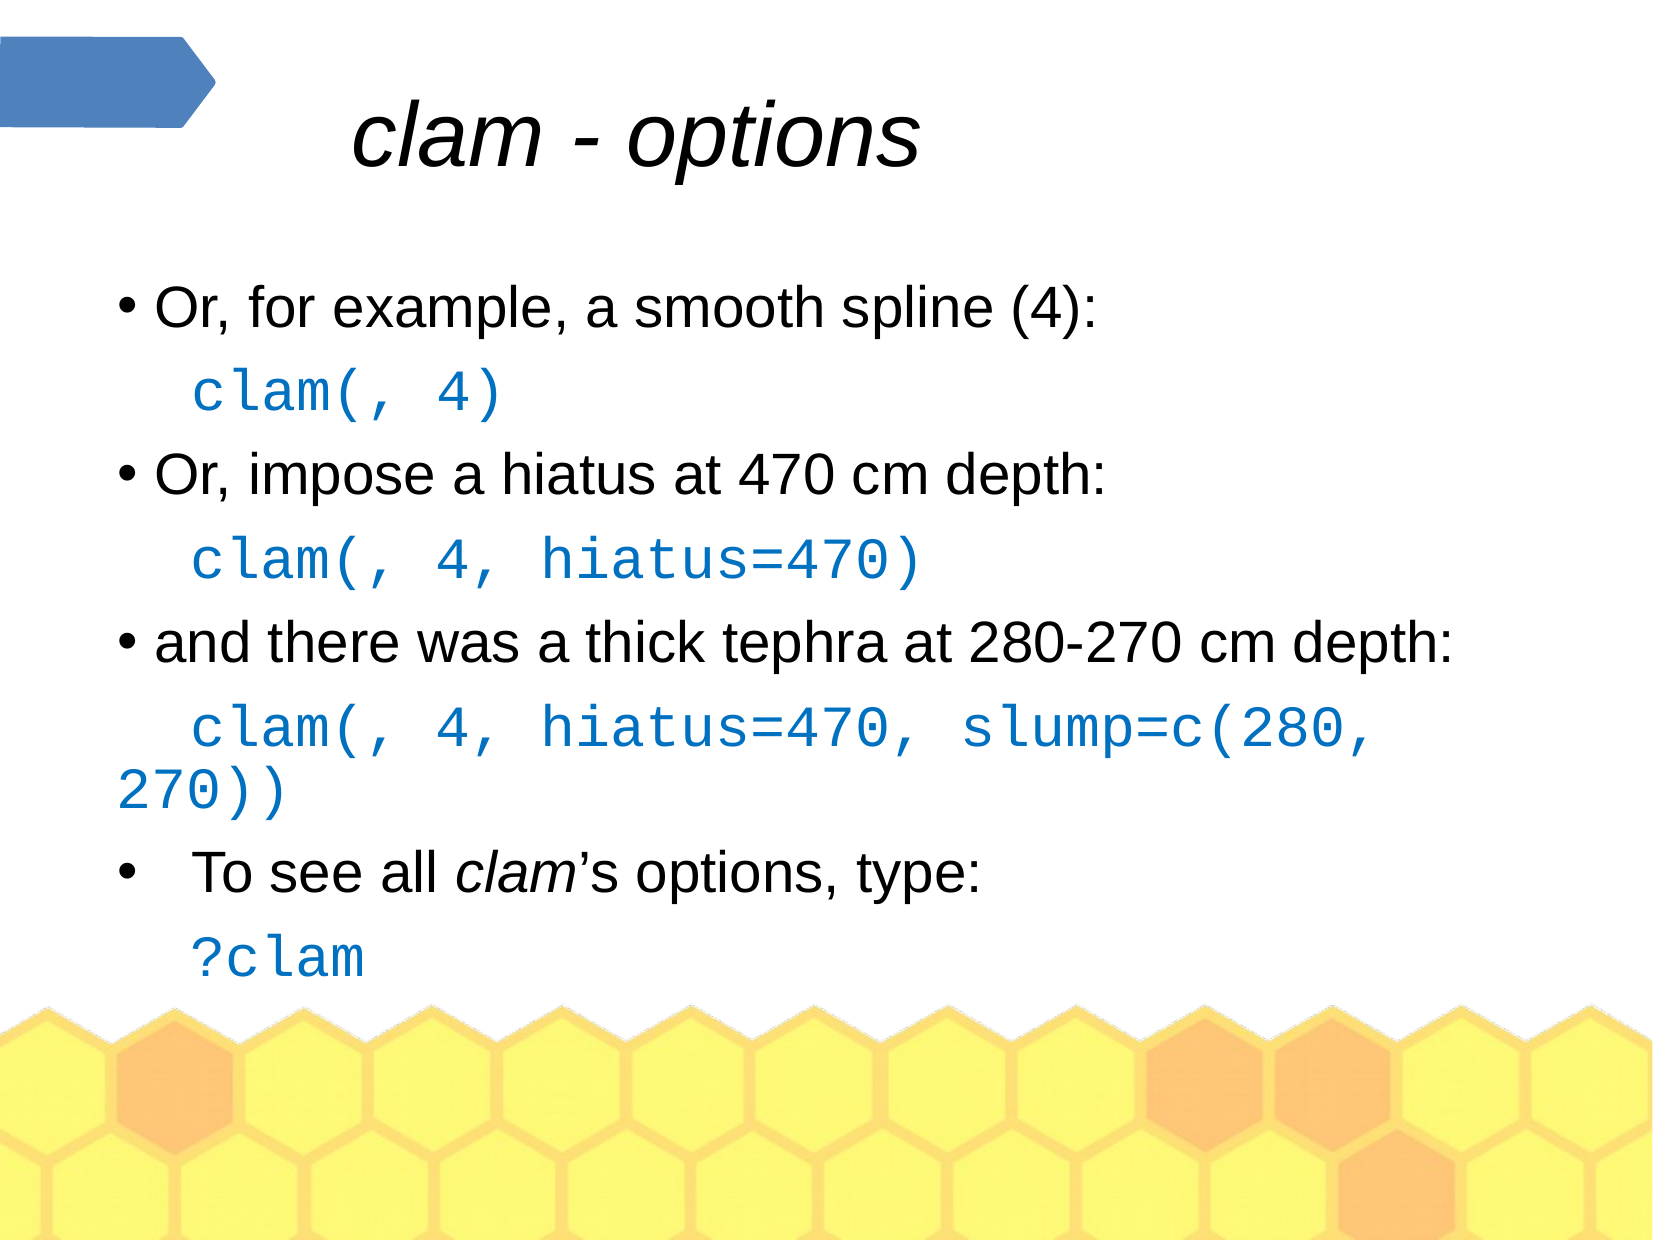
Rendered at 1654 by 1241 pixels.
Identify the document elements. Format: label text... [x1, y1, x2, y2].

text_box Or, for example, a smooth spline (4): clam(, 4) Or, impose a hiatus at 470 cm depth: clam(, 4, hiatus=470) and there was a thick tephra at 280-270 cm depth: clam(, 4, hiatus=470, slump=c(280, 270)) To see all clam’s options, type: ?clam [116, 276, 1560, 960]
text_box clam - options [351, 21, 1560, 253]
picture [0, 1001, 1653, 1240]
